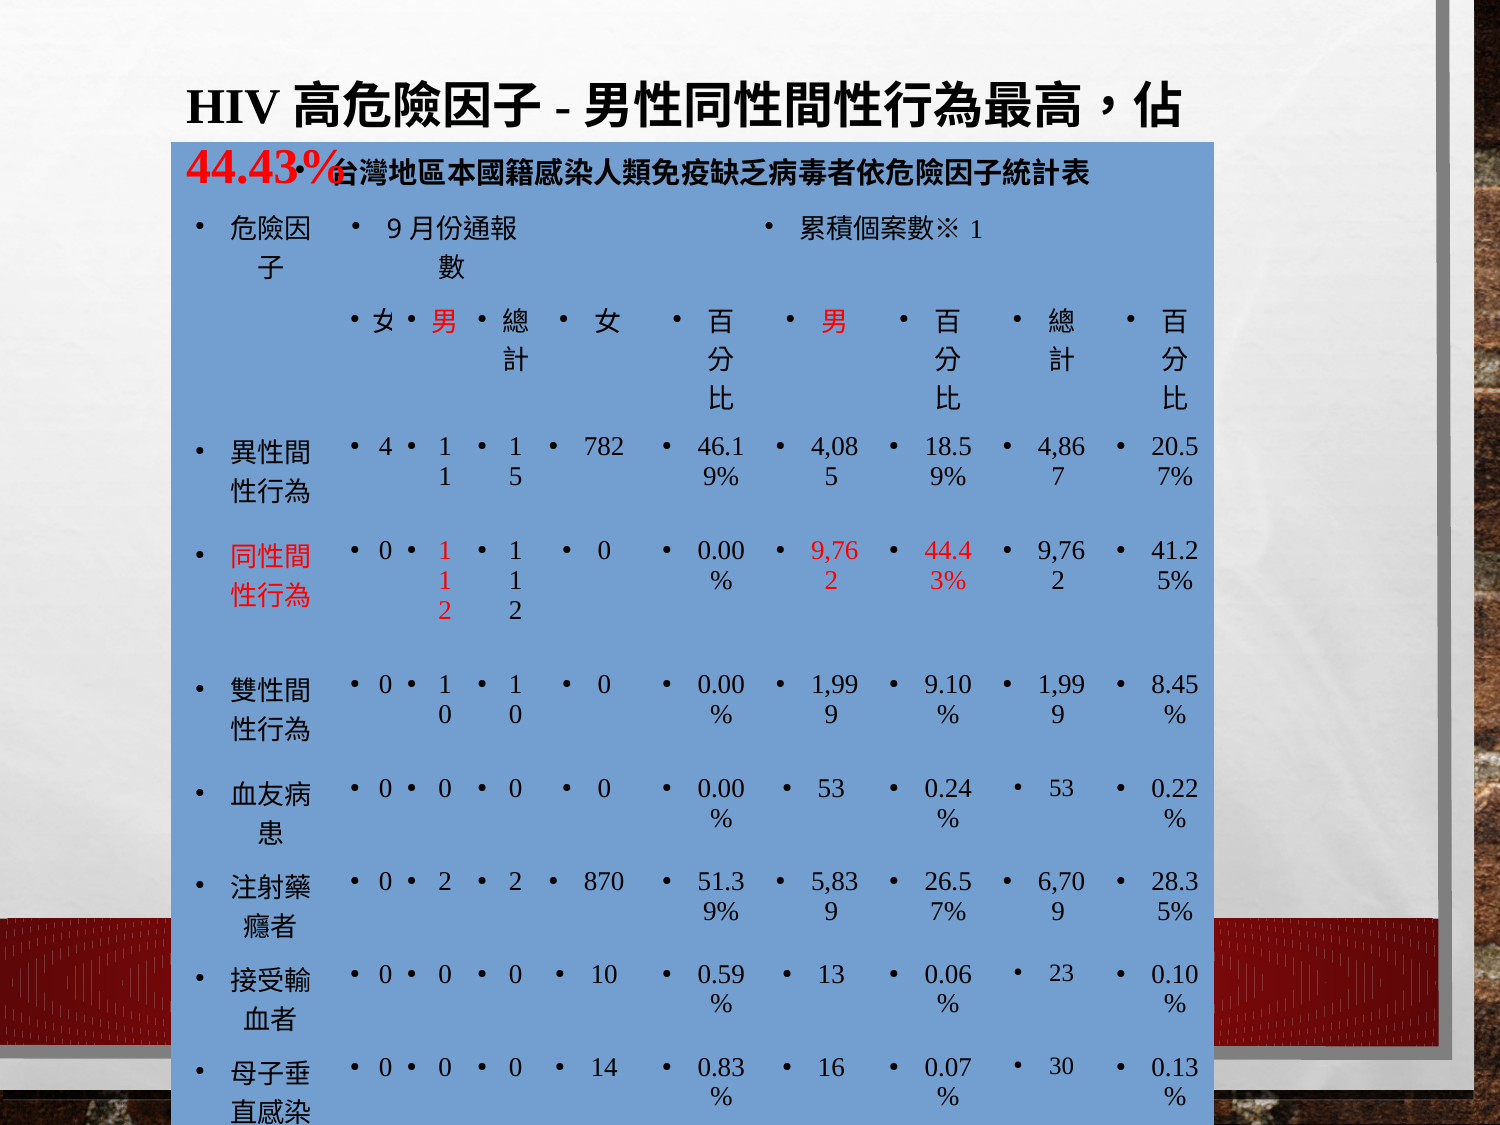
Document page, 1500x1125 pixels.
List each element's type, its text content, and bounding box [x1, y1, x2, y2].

table_cell 危險因子 [171, 201, 335, 424]
table_cell 0 [335, 859, 392, 952]
table_cell 0.24% [874, 766, 987, 859]
table_cell 2 [463, 859, 533, 952]
table_cell 0.00% [647, 662, 760, 766]
table_cell 13 [760, 952, 874, 1045]
table_cell 百分比 [1101, 292, 1214, 424]
table_cell 18.59% [874, 424, 987, 528]
table_cell 14 [533, 1045, 647, 1125]
table_cell 總計 [987, 292, 1101, 424]
table_cell 16 [760, 1045, 874, 1125]
table_cell 注射藥癮者 [171, 859, 335, 952]
table_cell 0.00% [647, 528, 760, 662]
table_cell 10 [533, 952, 647, 1045]
table_cell 累積個案數※1 [533, 201, 1214, 292]
table_cell 男 [392, 292, 463, 424]
table_cell 0.07% [874, 1045, 987, 1125]
text_box HIV高危險因子-男性同性間性行為最高，佔44.43% [171, 66, 1367, 201]
table_cell 1,999 [760, 662, 874, 766]
table_cell 0 [335, 528, 392, 662]
table_cell 0 [335, 662, 392, 766]
table_cell 112 [463, 528, 533, 662]
table_cell 0.59% [647, 952, 760, 1045]
table_cell 母子垂直感染 [171, 1045, 335, 1125]
table_cell 0 [392, 952, 463, 1045]
table_cell 0 [533, 766, 647, 859]
table_cell 46.19% [647, 424, 760, 528]
table_cell 0 [533, 662, 647, 766]
table_cell 0 [335, 1045, 392, 1125]
table_cell 0.13% [1101, 1045, 1214, 1125]
table_cell 雙性間性行為 [171, 662, 335, 766]
table_cell 9,762 [987, 528, 1101, 662]
table_cell 9月份通報數 [335, 201, 533, 292]
table_cell 15 [463, 424, 533, 528]
table_cell 2 [392, 859, 463, 952]
table_cell 23 [987, 952, 1101, 1045]
table_cell 0 [335, 952, 392, 1045]
table_cell 0.06% [874, 952, 987, 1045]
table_cell 0 [392, 766, 463, 859]
table_cell 0 [463, 952, 533, 1045]
table_cell 女 [335, 292, 392, 424]
table_cell 10 [463, 662, 533, 766]
table_cell 112 [392, 528, 463, 662]
table_cell 8.45% [1101, 662, 1214, 766]
table_cell 30 [987, 1045, 1101, 1125]
table_cell 0 [463, 1045, 533, 1125]
table_cell 11 [392, 424, 463, 528]
table_cell 26.57% [874, 859, 987, 952]
table_cell 5,839 [760, 859, 874, 952]
table_cell 同性間性行為 [171, 528, 335, 662]
table_cell 接受輸血者 [171, 952, 335, 1045]
table_cell 0 [463, 766, 533, 859]
table_cell 41.25% [1101, 528, 1214, 662]
table_cell 異性間性行為 [171, 424, 335, 528]
table_cell 51.39% [647, 859, 760, 952]
table_cell 4,867 [987, 424, 1101, 528]
table_cell 男 [760, 292, 874, 424]
table_cell 血友病患 [171, 766, 335, 859]
table_cell 0 [392, 1045, 463, 1125]
table_cell 0 [335, 766, 392, 859]
table_cell 10 [392, 662, 463, 766]
table_cell 總計 [463, 292, 533, 424]
table_cell 0.10% [1101, 952, 1214, 1045]
table_cell 百分比 [647, 292, 760, 424]
table_cell 20.57% [1101, 424, 1214, 528]
table_cell 百分比 [874, 292, 987, 424]
table_cell 28.35% [1101, 859, 1214, 952]
table_cell 0 [533, 528, 647, 662]
table_cell 9,762 [760, 528, 874, 662]
table_cell 0.83% [647, 1045, 760, 1125]
table_cell 53 [987, 766, 1101, 859]
table_cell 1,999 [987, 662, 1101, 766]
table_cell 44.43% [874, 528, 987, 662]
table_cell 0.22% [1101, 766, 1214, 859]
table_cell 4 [335, 424, 392, 528]
table_cell 女 [533, 292, 647, 424]
table_cell 9.10% [874, 662, 987, 766]
table_cell 4,085 [760, 424, 874, 528]
table_cell 6,709 [987, 859, 1101, 952]
table_cell 0.00% [647, 766, 760, 859]
table_cell 女 [380, 317, 390, 325]
table_cell 782 [533, 424, 647, 528]
table_cell 870 [533, 859, 647, 952]
table_cell 53 [760, 766, 874, 859]
